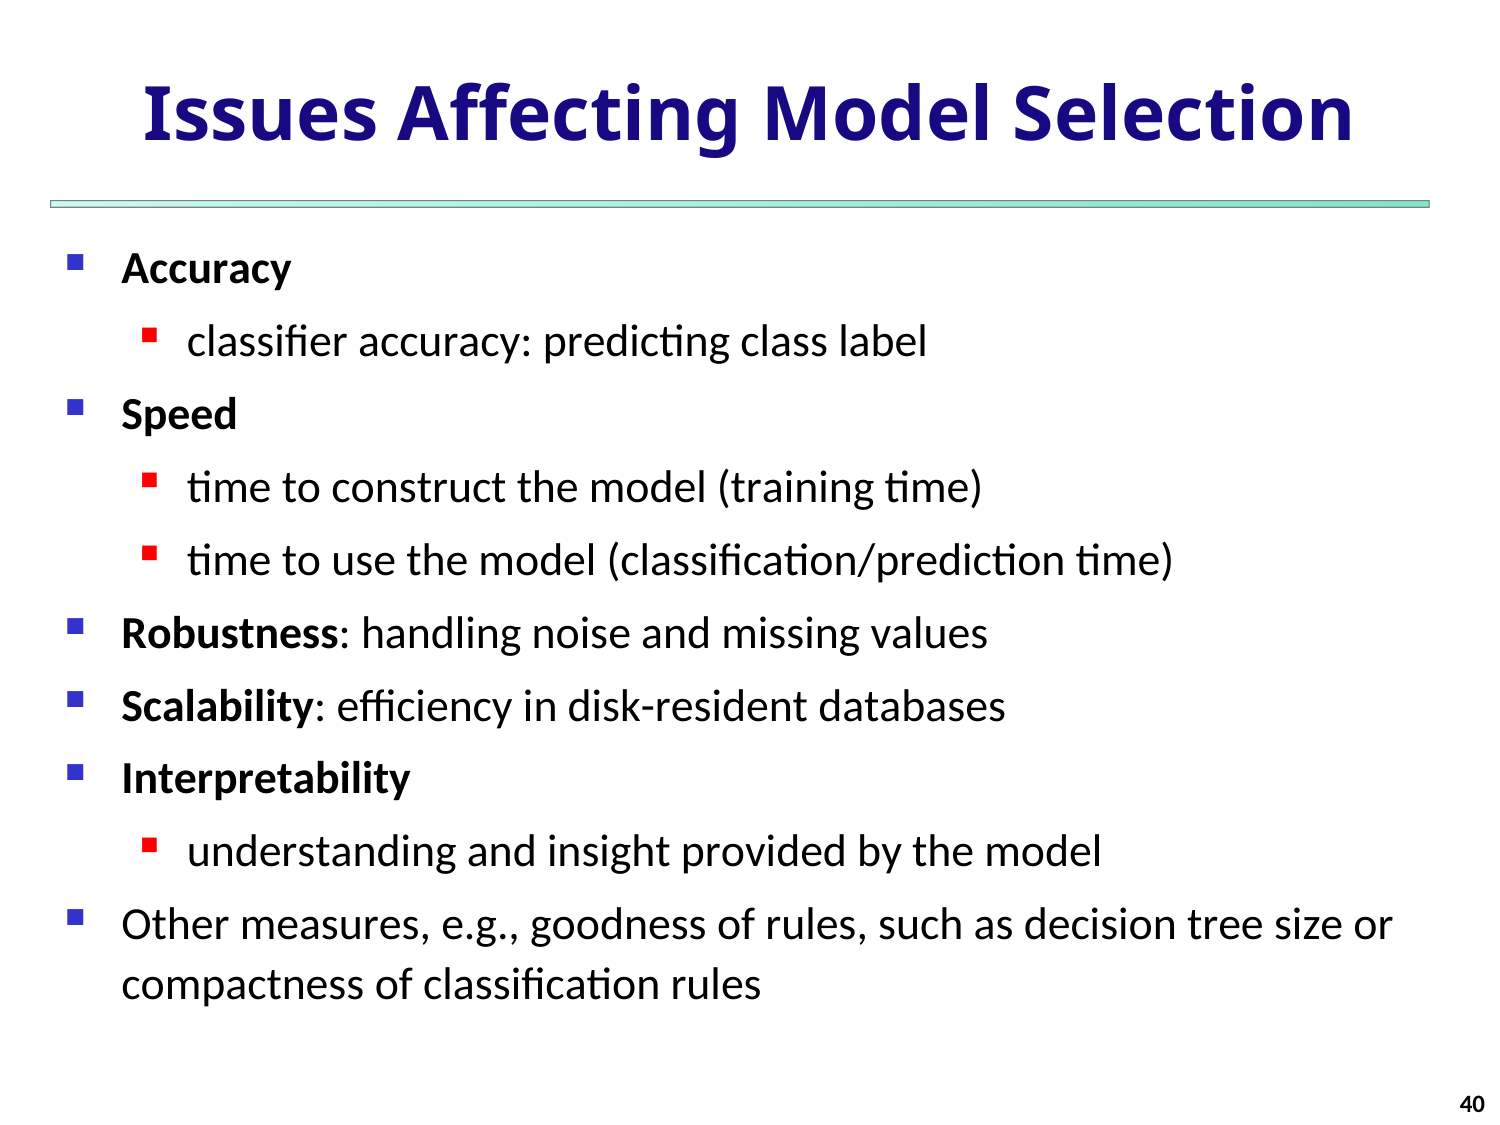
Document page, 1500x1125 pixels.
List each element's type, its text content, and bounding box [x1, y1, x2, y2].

list Accuracy classifier accuracy: predicting class label Speed time to construct the model (training time) time to use the model (classification/prediction time) Robustness: handling noise and missing values Scalability: efficiency in disk-resident databases Interpretability understanding and insight provided by the model Other measures, e.g., goodness of rules, such as decision tree size or compactness of classification rules [50, 224, 1425, 1088]
title Issues Affecting Model Selection [0, 24, 1500, 163]
text_box <number> [1187, 1062, 1500, 1125]
